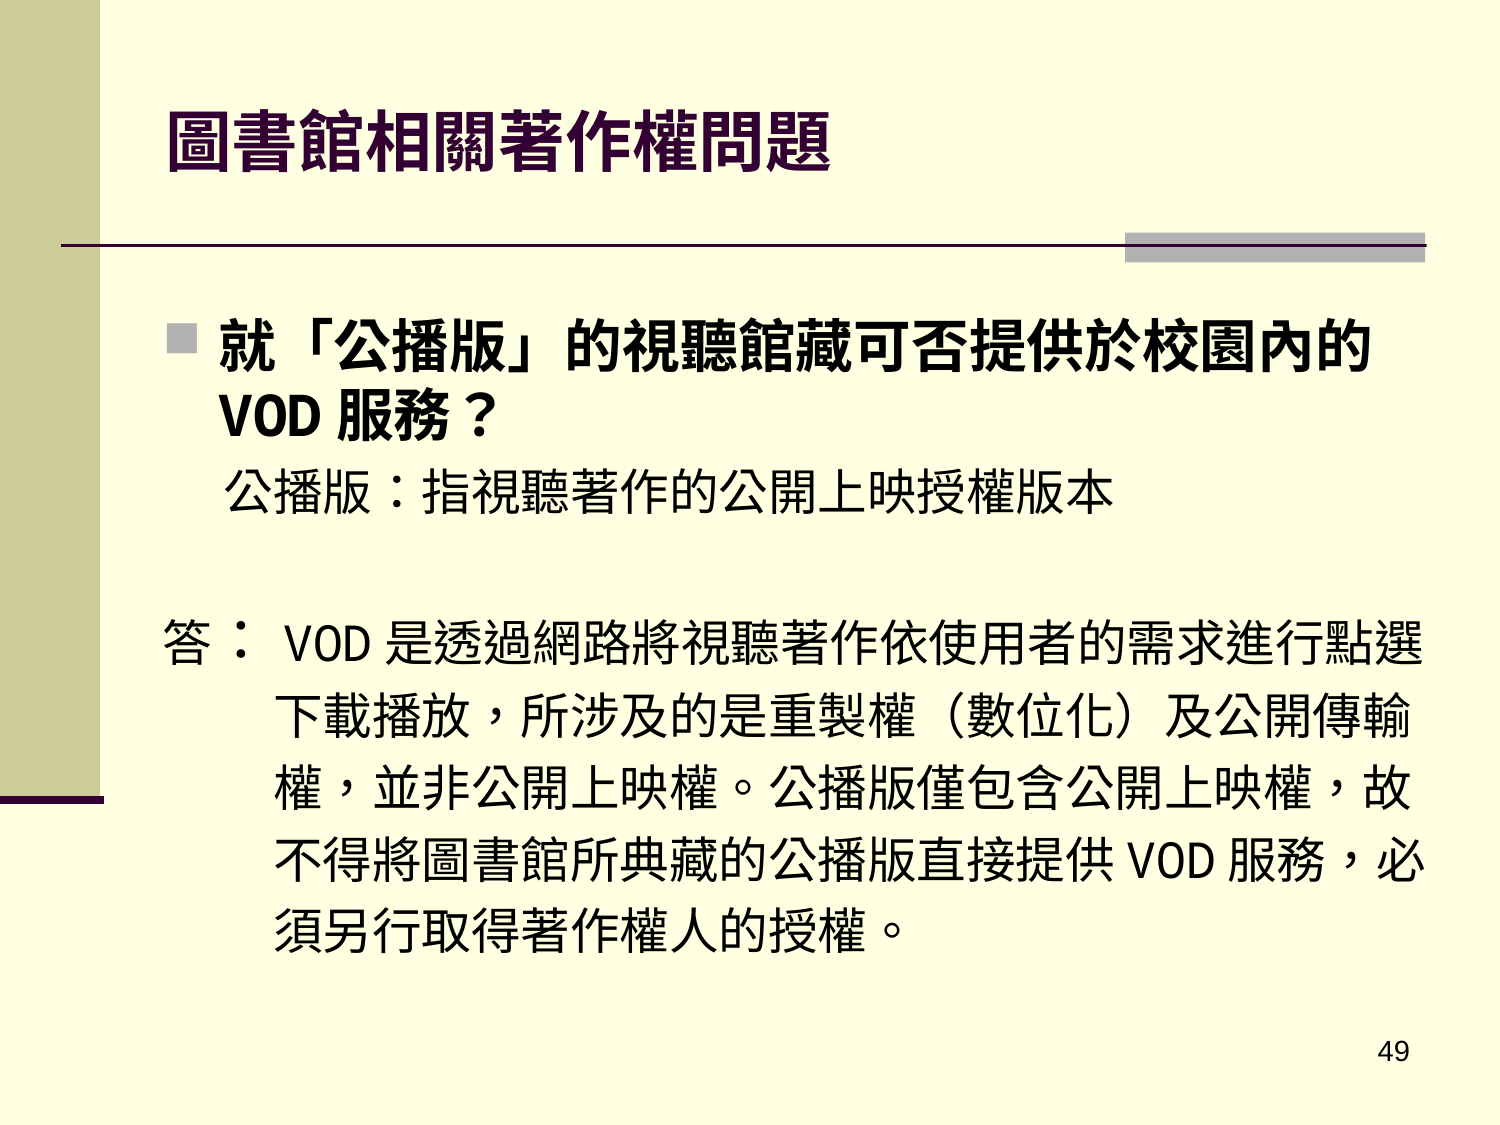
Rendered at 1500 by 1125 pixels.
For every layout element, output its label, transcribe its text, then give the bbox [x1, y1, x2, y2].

list 就「公播版」的視聽館藏可否提供於校園內的VOD服務？ 公播版：指視聽著作的公開上映授權版本 答：VOD是透過網路將視聽著作依使用者的需求進行點選 下載播放，所涉及的是重製權（數位化）及公開傳輸 權，並非公開上映權。公播版僅包含公開上映權，故 不得將圖書館所典藏的公播版直接提供VOD服務，必 須另行取得著作權人的授權。 [147, 302, 1447, 1006]
title 圖書館相關著作權問題 [150, 45, 1426, 234]
text_box <編號> [1074, 1024, 1426, 1103]
